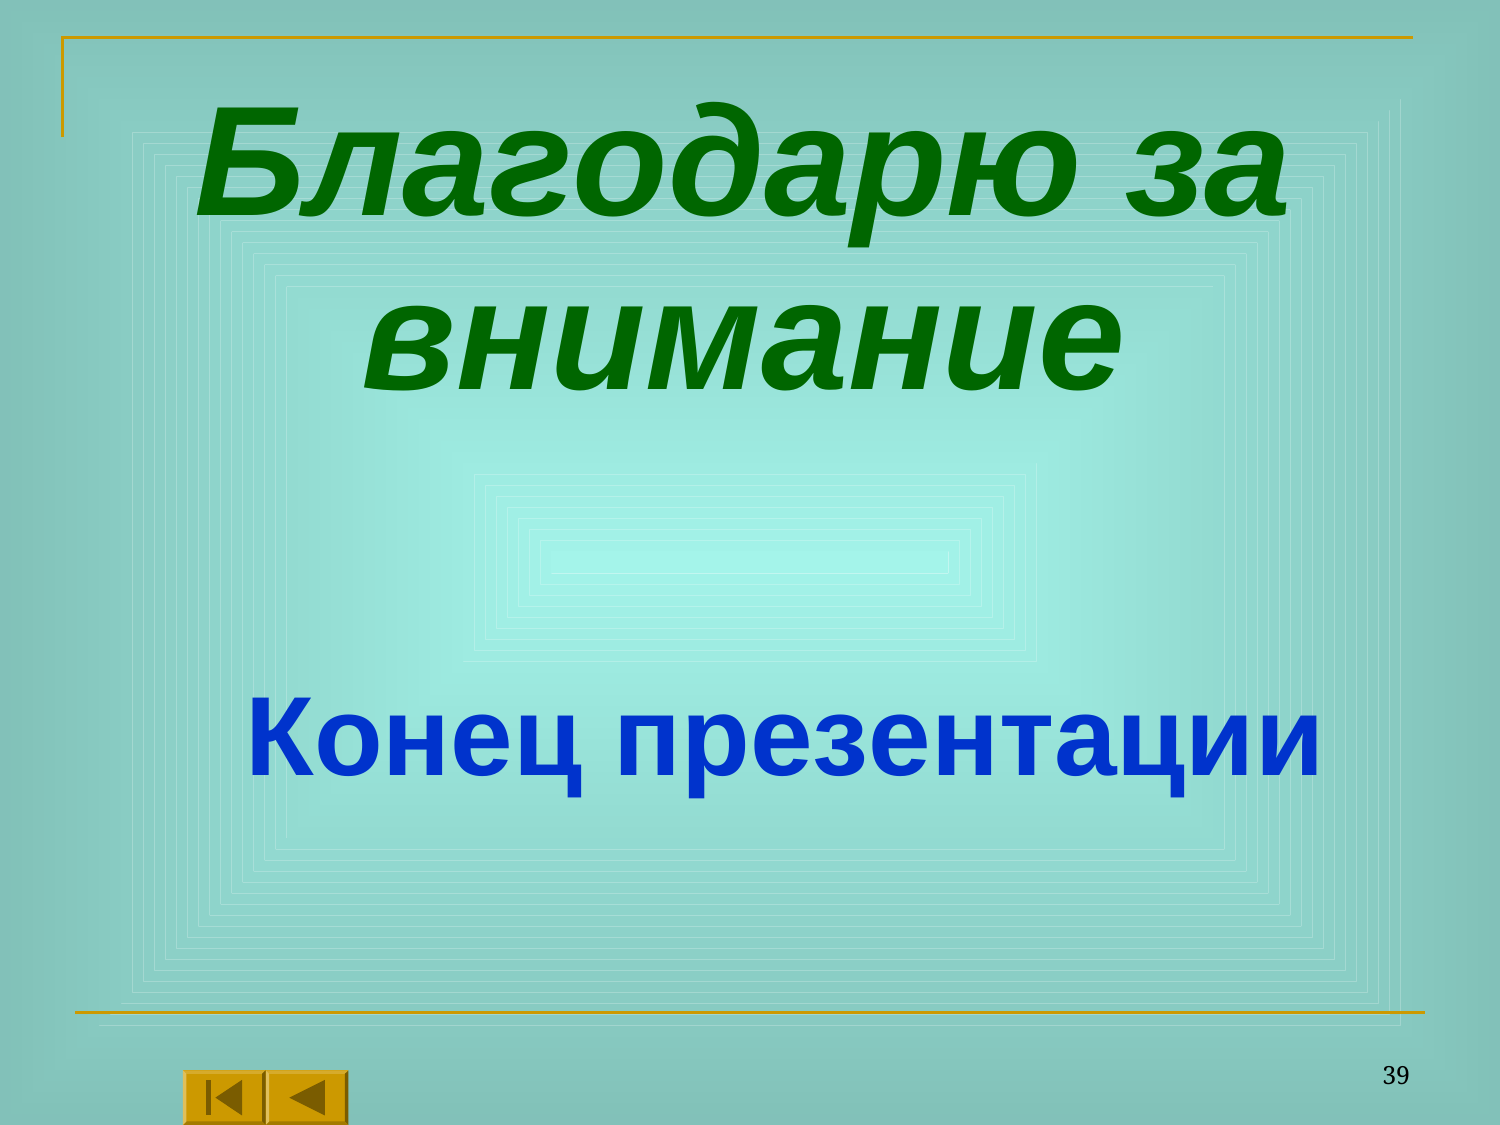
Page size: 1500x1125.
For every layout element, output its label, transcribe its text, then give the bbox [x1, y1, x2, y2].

text_box Конец презентации [147, 666, 1424, 808]
text_box [267, 1070, 349, 1125]
text_box [184, 1070, 266, 1125]
text_box Благодарю за внимание [171, 66, 1317, 431]
